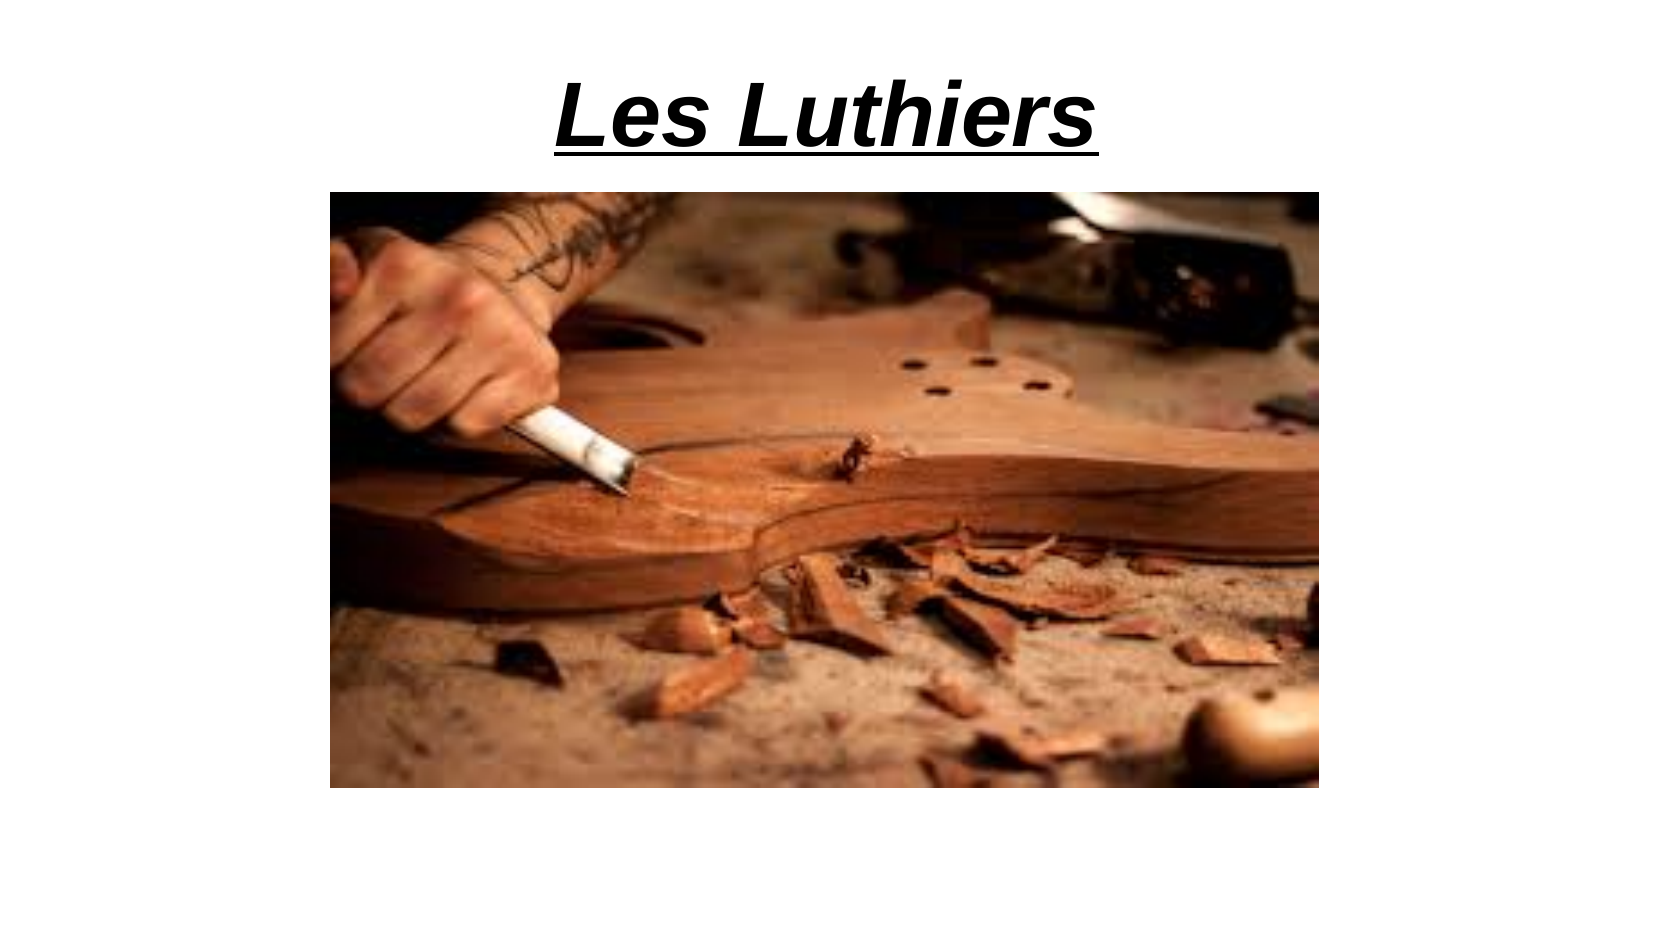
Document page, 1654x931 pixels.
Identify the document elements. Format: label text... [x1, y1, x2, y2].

title Les Luthiers [82, 37, 1571, 193]
picture [330, 192, 1319, 788]
